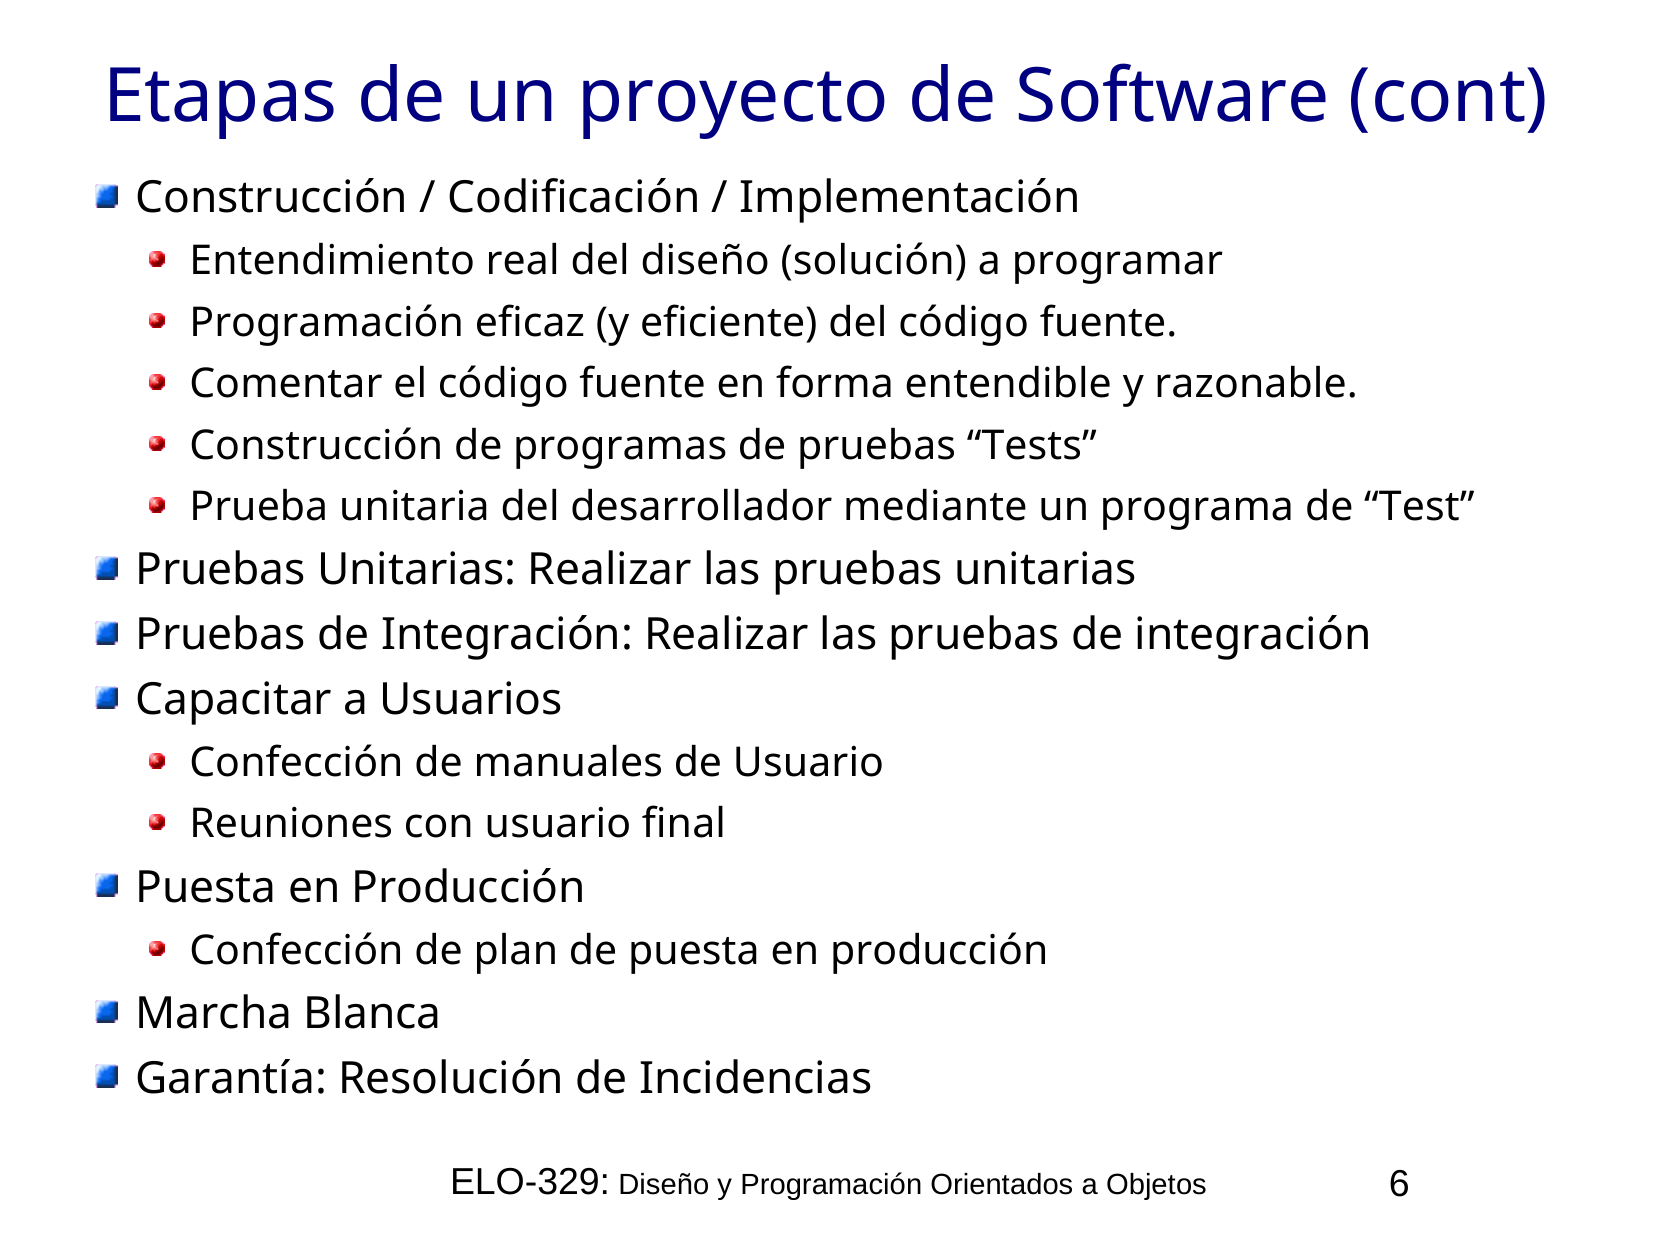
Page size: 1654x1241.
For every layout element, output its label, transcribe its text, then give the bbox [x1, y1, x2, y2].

list Construcción / Codificación / Implementación Entendimiento real del diseño (solución) a programar Programación eficaz (y eficiente) del código fuente. Comentar el código fuente en forma entendible y razonable. Construcción de programas de pruebas “Tests” Prueba unitaria del desarrollador mediante un programa de “Test” Pruebas Unitarias: Realizar las pruebas unitarias Pruebas de Integración: Realizar las pruebas de integración Capacitar a Usuarios Confección de manuales de Usuario Reuniones con usuario final Puesta en Producción Confección de plan de puesta en producción Marcha Blanca Garantía: Resolución de Incidencias [82, 168, 1571, 1107]
title Etapas de un proyecto de Software (cont)‏ [82, 50, 1571, 137]
